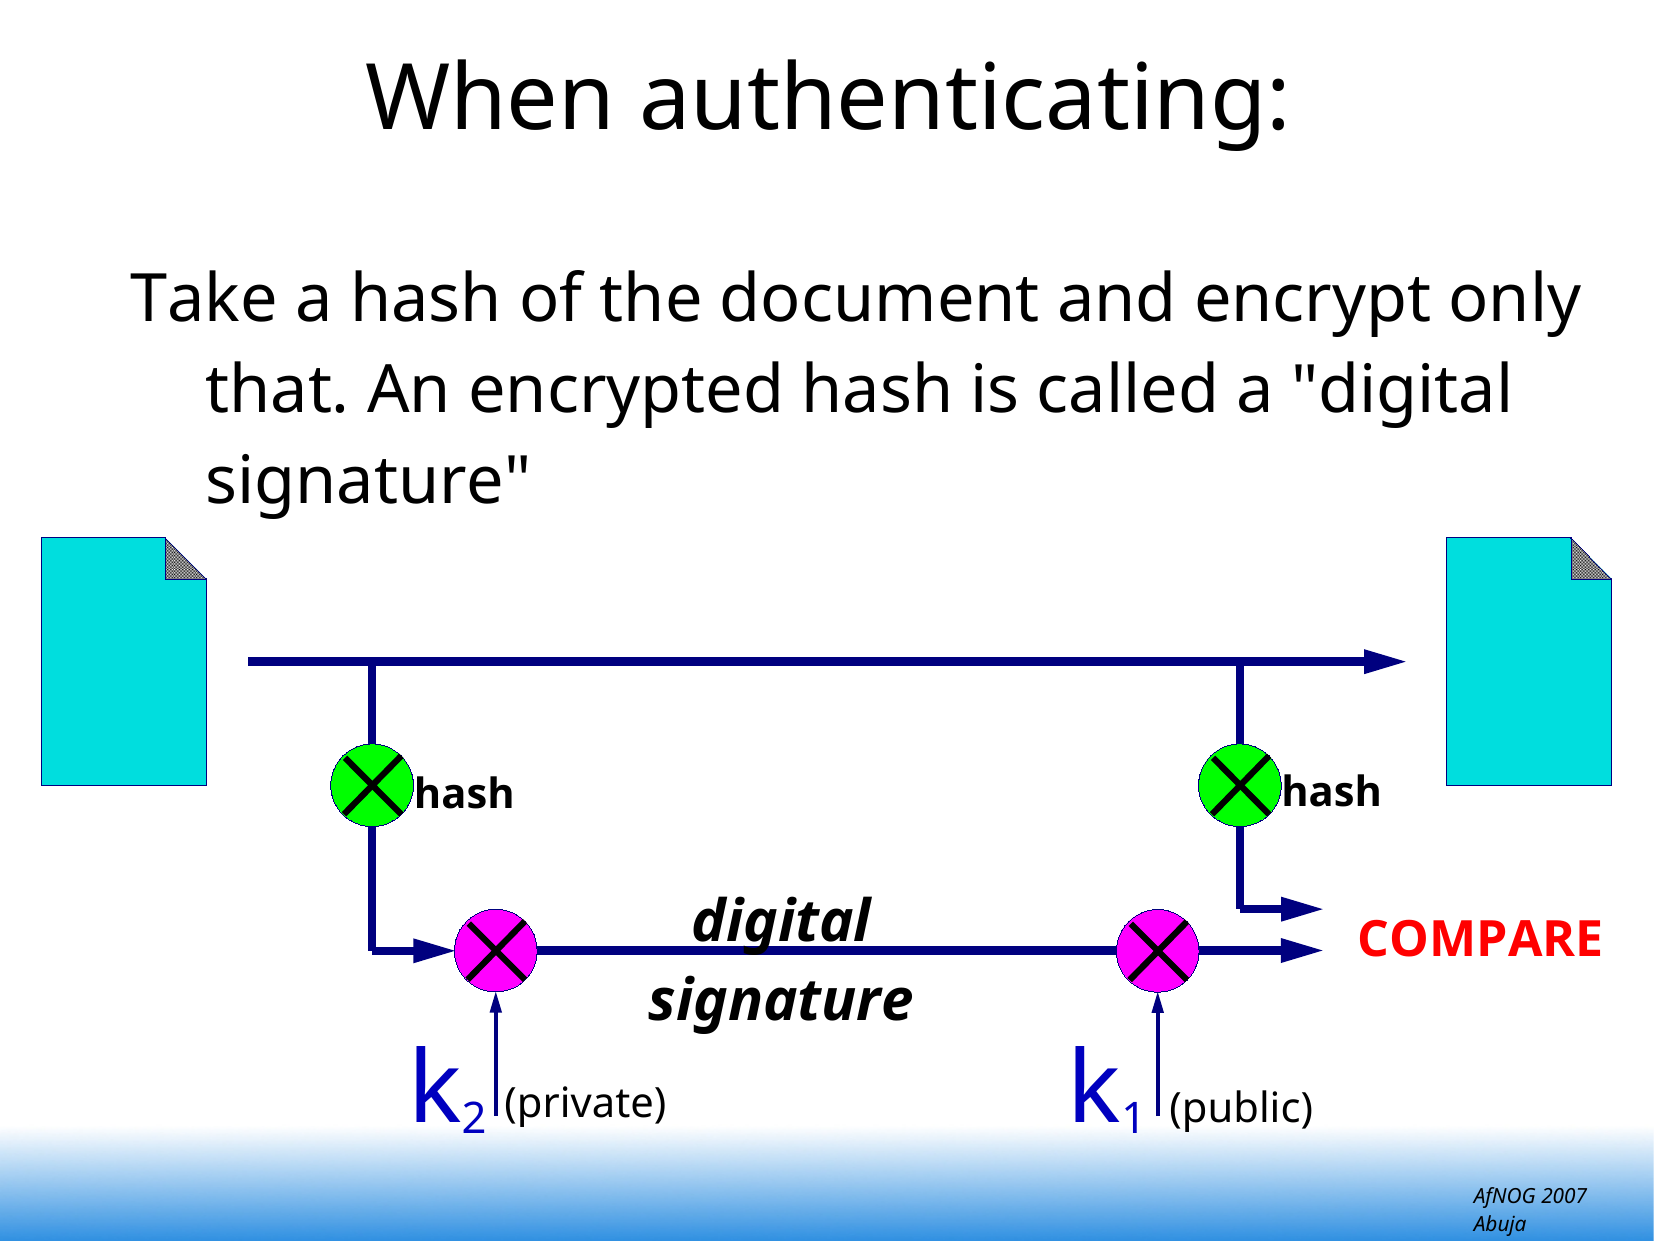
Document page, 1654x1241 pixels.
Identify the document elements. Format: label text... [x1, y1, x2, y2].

text_box COMPARE [1357, 903, 1604, 972]
text_box k1 [1067, 1015, 1147, 1152]
text_box [454, 909, 522, 982]
list Take a hash of the document and encrypt only that. An encrypted hash is called a "digital signature" [130, 250, 1609, 503]
text_box [1446, 537, 1612, 786]
text_box k2 [408, 1015, 487, 1152]
text_box [469, 957, 523, 992]
text_box hash [1281, 761, 1383, 819]
text_box [1116, 909, 1185, 993]
text_box (private) [504, 1073, 667, 1131]
picture [0, 1124, 1654, 1241]
text_box [41, 537, 207, 786]
text_box [502, 924, 538, 977]
text_box [330, 743, 399, 827]
text_box (public) [1169, 1078, 1314, 1136]
text_box [1164, 924, 1200, 977]
title When authenticating: [309, 32, 1348, 148]
text_box hash [413, 764, 516, 822]
text_box digital signature [648, 879, 915, 1038]
text_box [1246, 759, 1281, 812]
text_box [378, 758, 413, 812]
text_box [1198, 743, 1267, 827]
